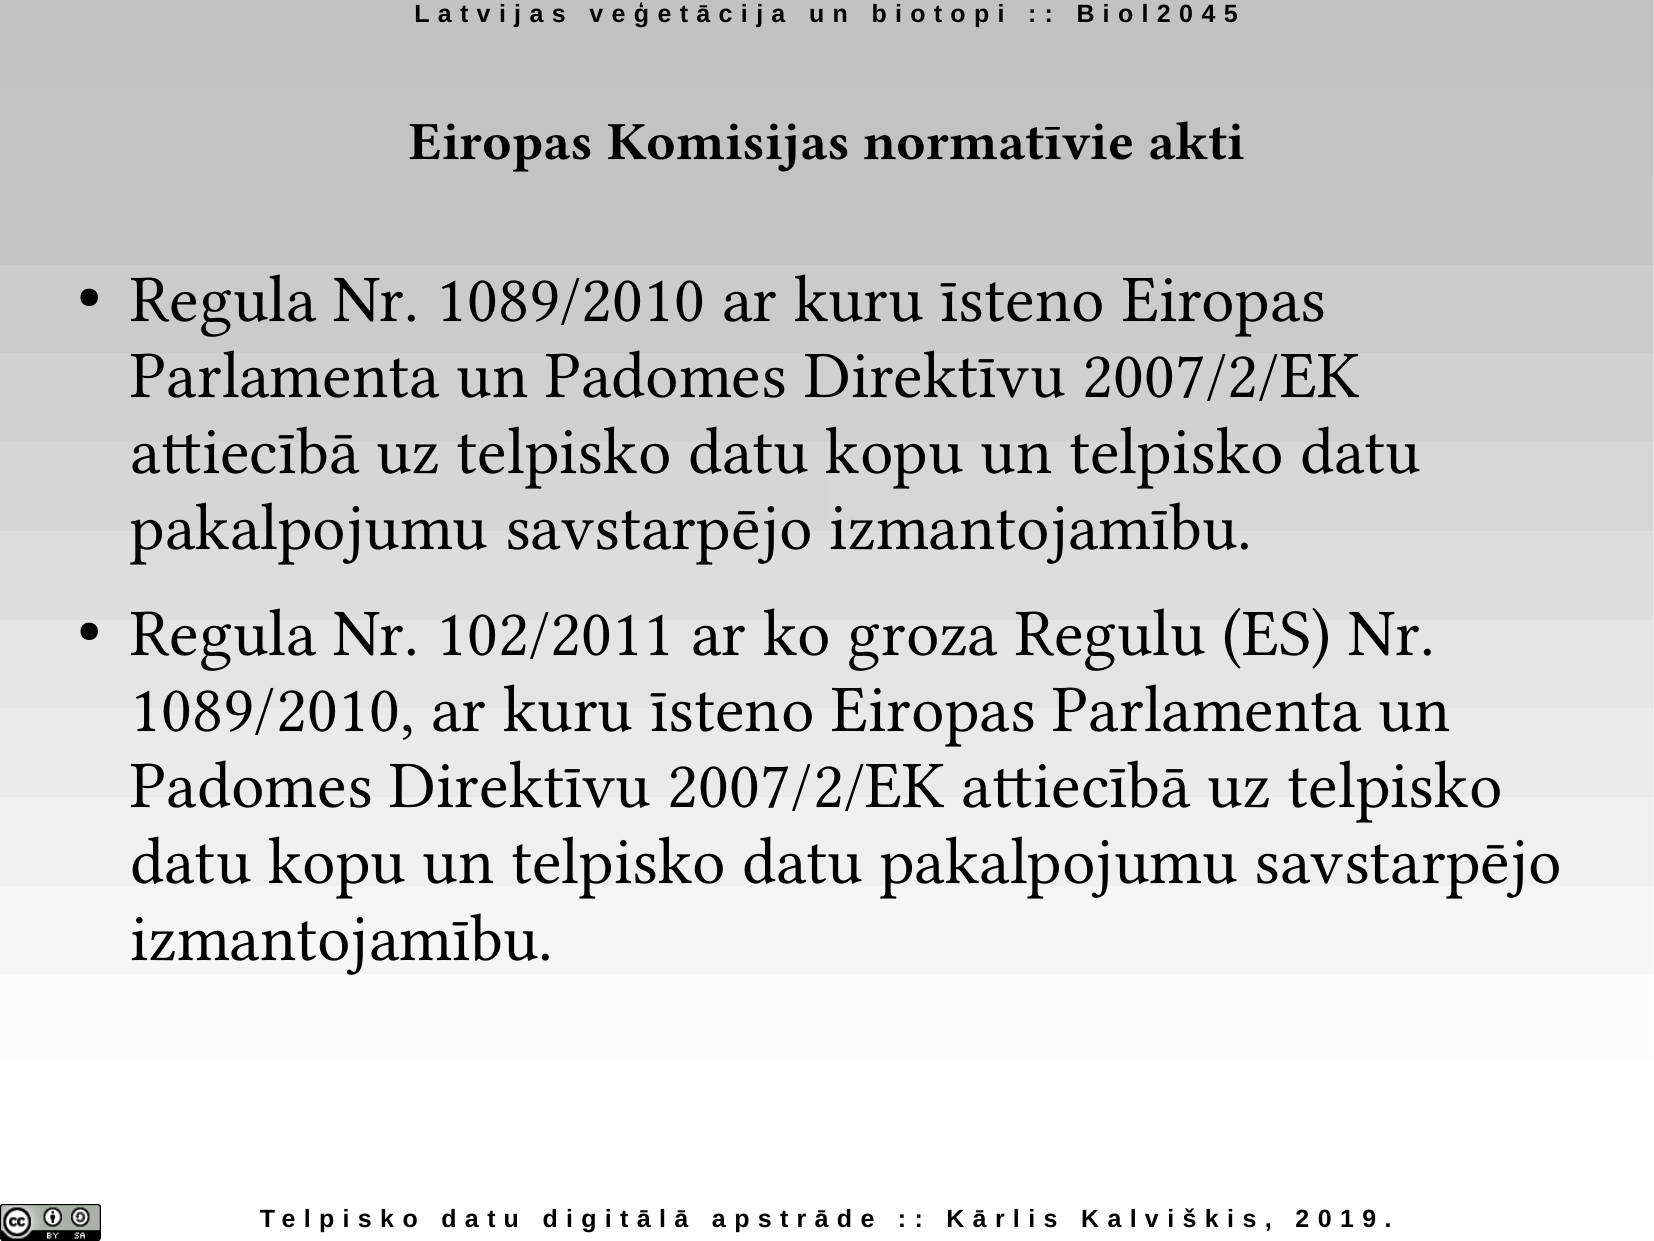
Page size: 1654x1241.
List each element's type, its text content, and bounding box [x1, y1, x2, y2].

picture [0, 0, 1654, 1241]
list Regula Nr. 1089/2010 ar kuru īsteno Eiropas Parlamenta un Padomes Direktīvu 2007/2/EK attiecībā uz telpisko datu kopu un telpisko datu pakalpojumu savstarpējo izmantojamību. Regula Nr. 102/2011 ar ko groza Regulu (ES) Nr. 1089/2010, ar kuru īsteno Eiropas Parlamenta un Padomes Direktīvu 2007/2/EK attiecībā uz telpisko datu kopu un telpisko datu pakalpojumu savstarpējo izmantojamību. [59, 261, 1596, 981]
title Eiropas Komisijas normatīvie akti [59, 37, 1596, 246]
